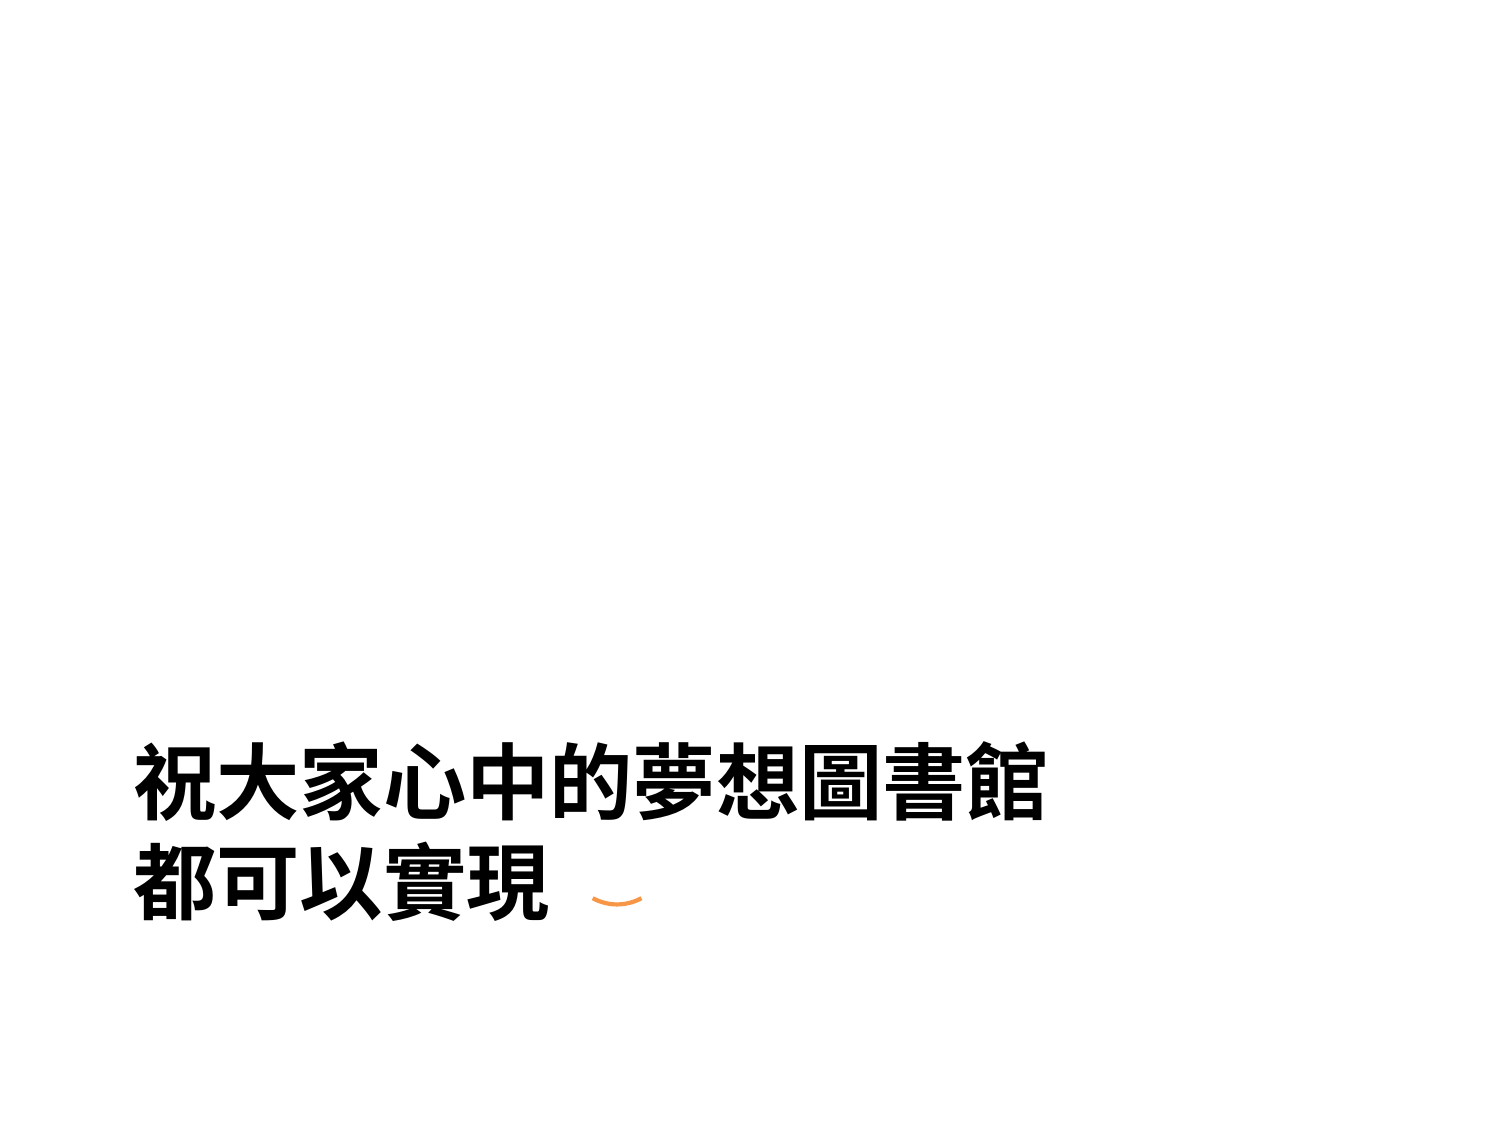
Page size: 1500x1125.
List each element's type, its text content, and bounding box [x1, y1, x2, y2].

title 祝大家心中的夢想圖書館 都可以實現 [118, 722, 1394, 947]
